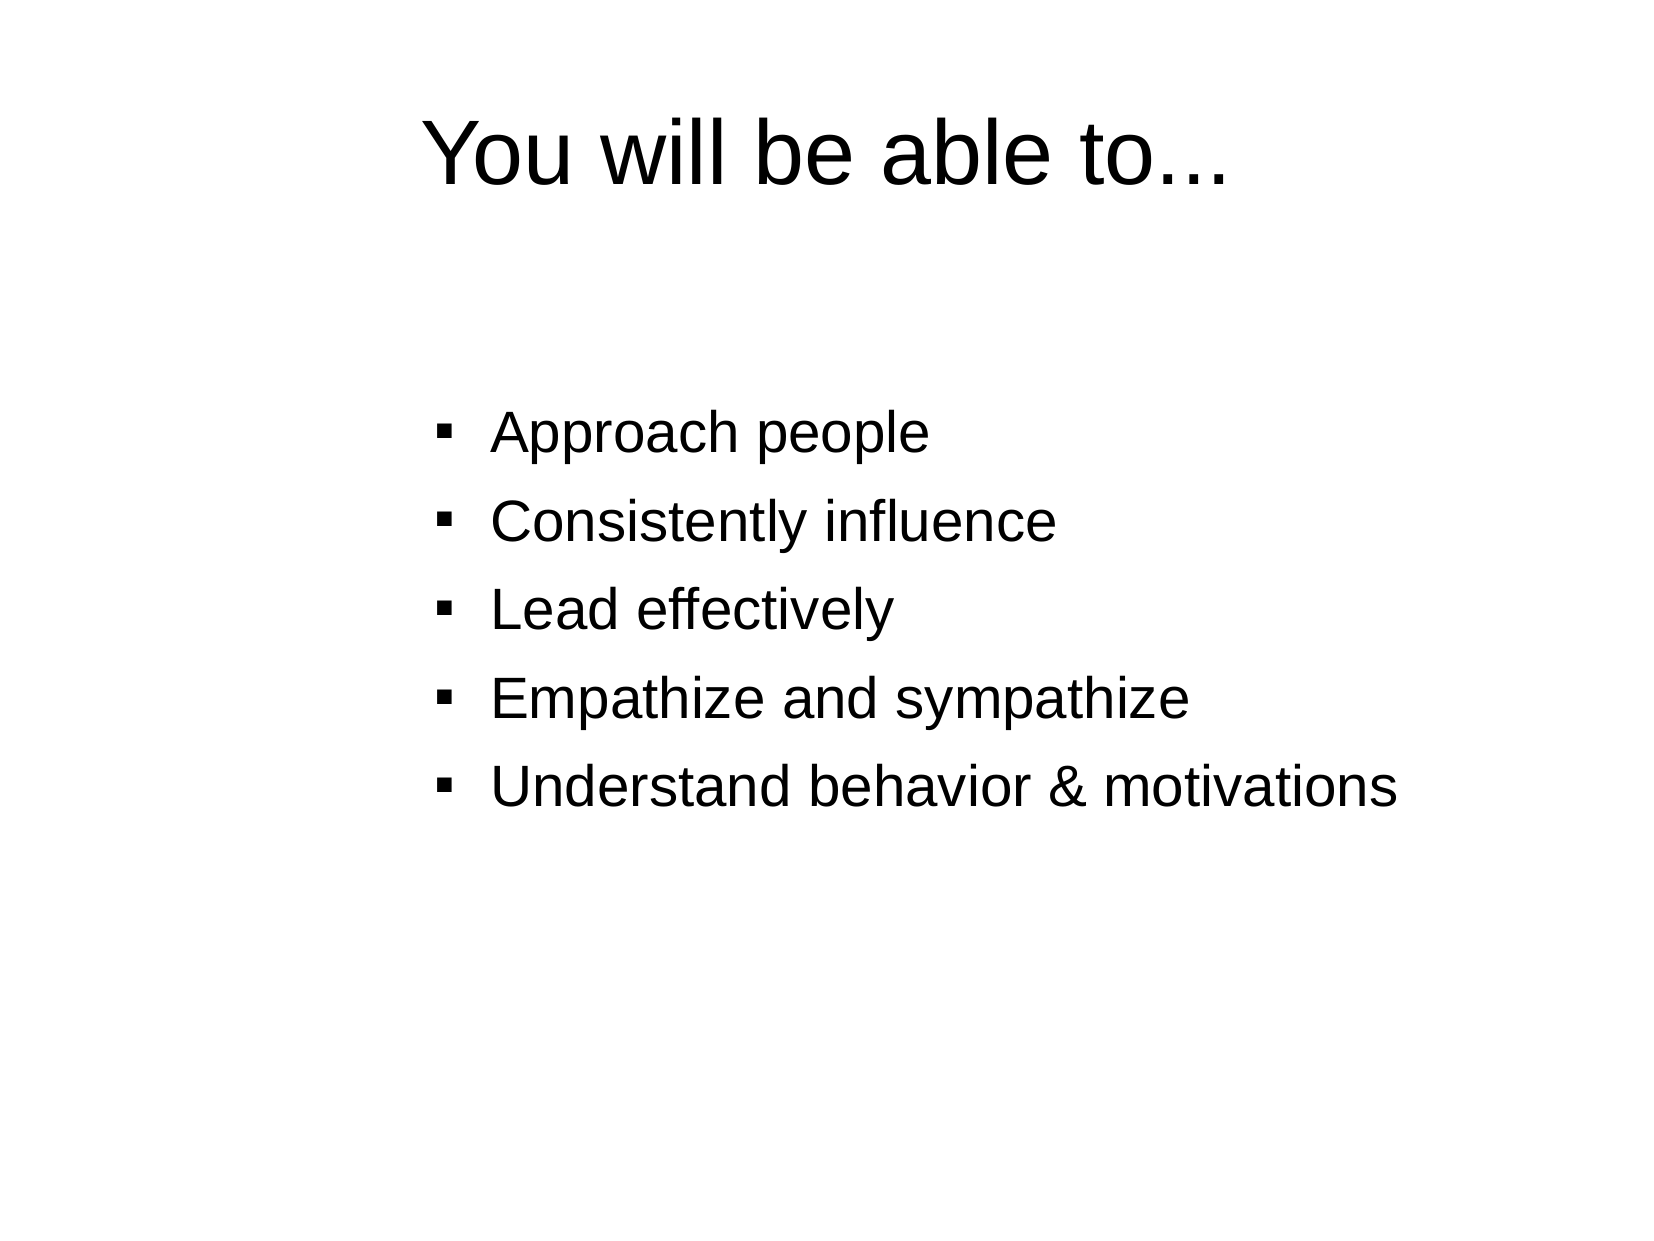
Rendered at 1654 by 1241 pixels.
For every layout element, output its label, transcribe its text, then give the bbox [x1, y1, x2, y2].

title You will be able to... [82, 49, 1571, 257]
list Approach people Consistently influence Lead effectively Empathize and sympathize Understand behavior & motivations [348, 295, 1506, 857]
